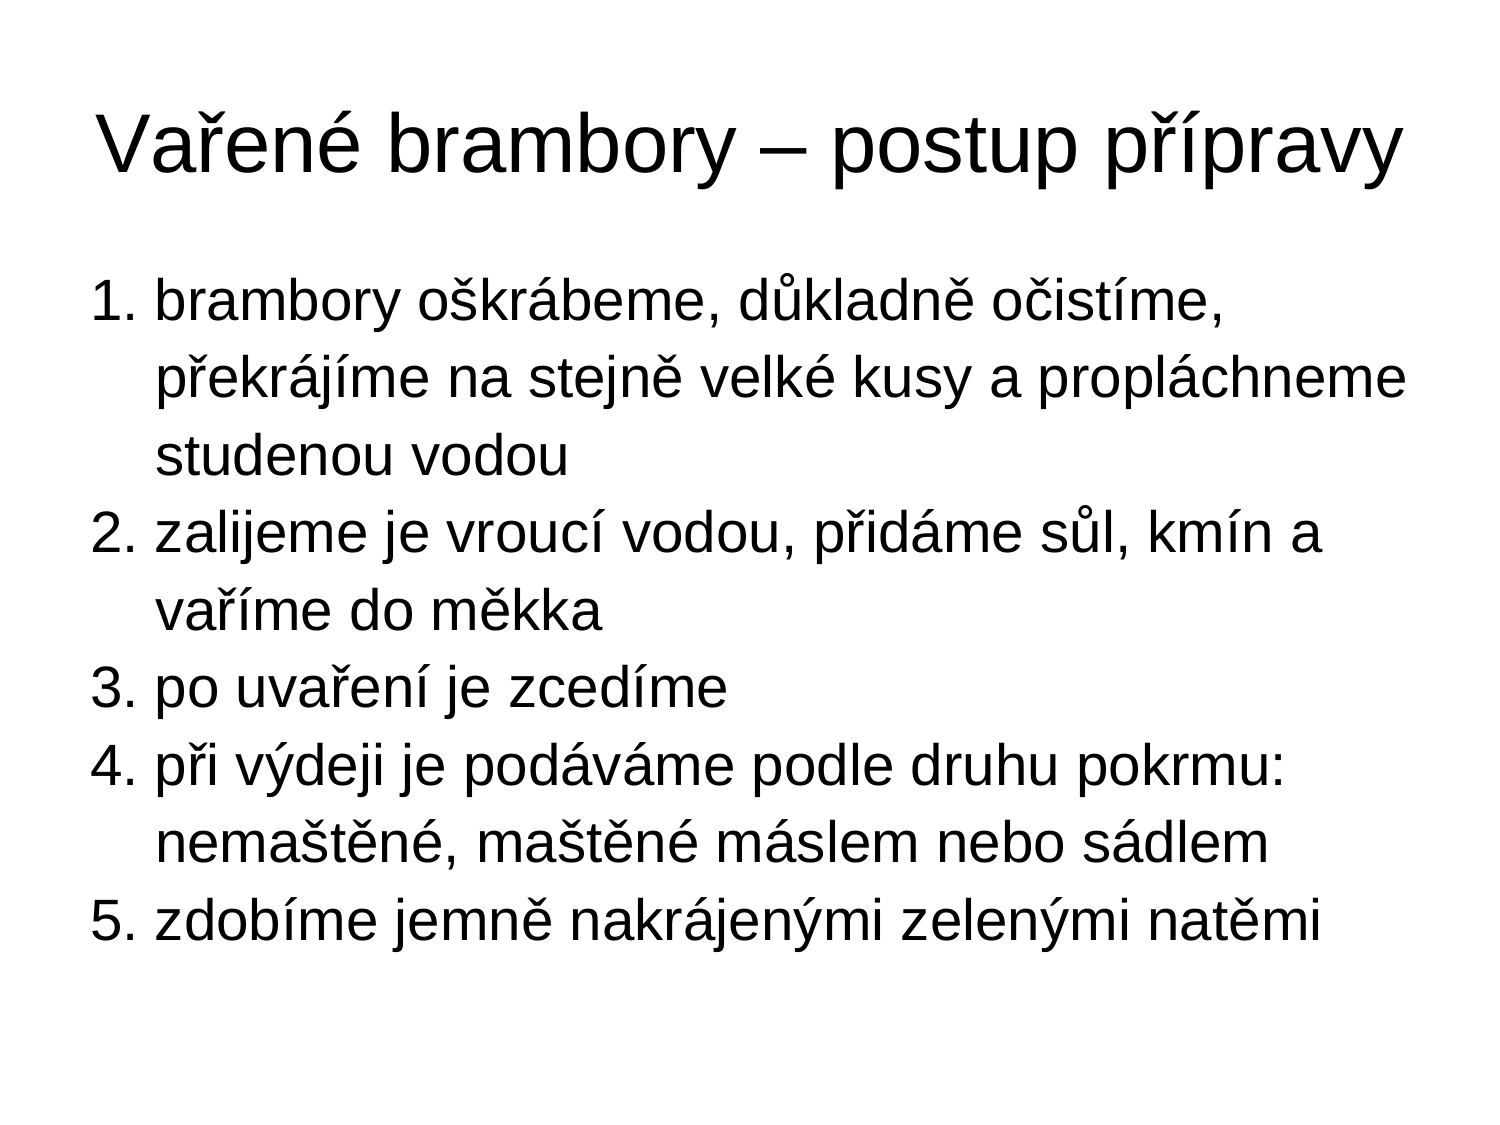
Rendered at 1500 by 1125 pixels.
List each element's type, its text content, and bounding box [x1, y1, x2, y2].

list 1. brambory oškrábeme, důkladně očistíme, překrájíme na stejně velké kusy a propláchneme studenou vodou 2. zalijeme je vroucí vodou, přidáme sůl, kmín a vaříme do měkka 3. po uvaření je zcedíme 4. při výdeji je podáváme podle druhu pokrmu: nemaštěné, maštěné máslem nebo sádlem 5. zdobíme jemně nakrájenými zelenými natěmi [75, 262, 1426, 1029]
title Vařené brambory – postup přípravy [75, 45, 1426, 233]
